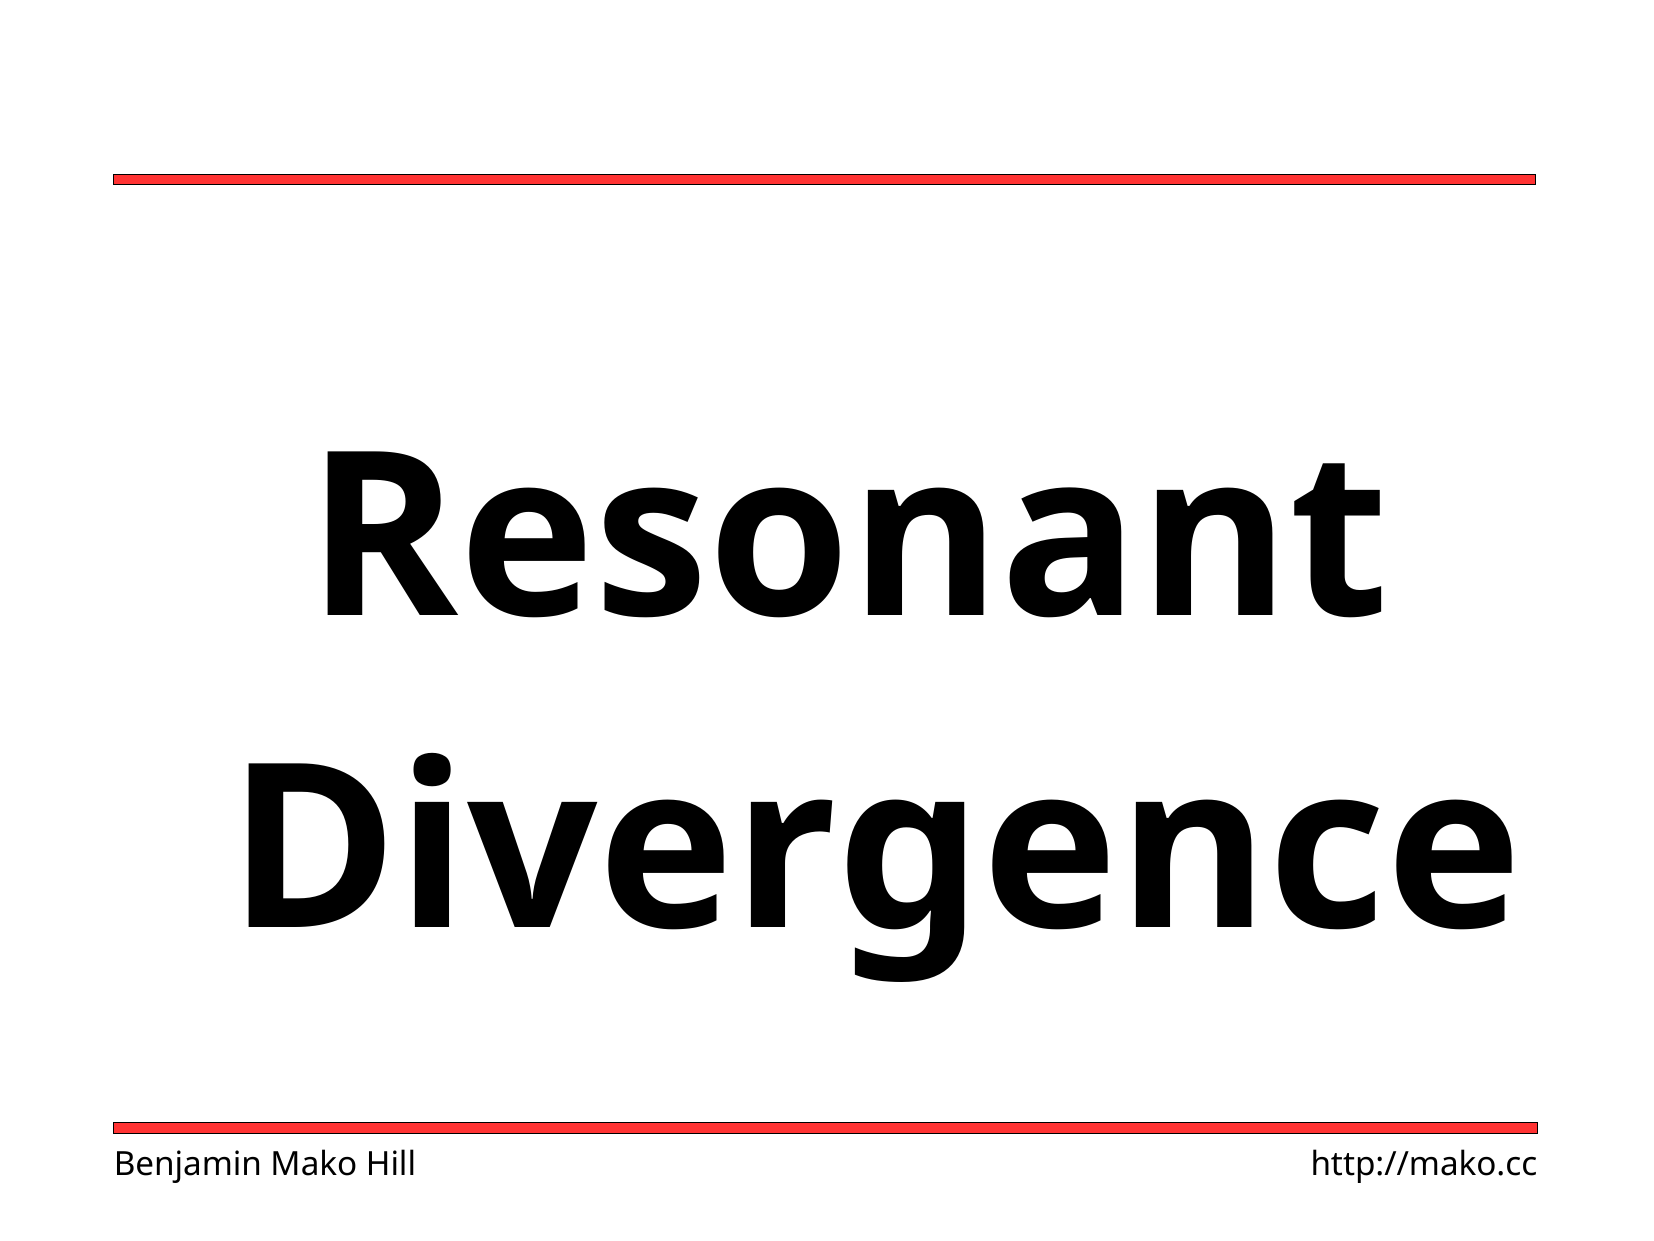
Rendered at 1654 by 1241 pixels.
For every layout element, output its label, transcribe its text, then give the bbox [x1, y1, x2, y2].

list Resonant Divergence [141, 370, 1538, 840]
